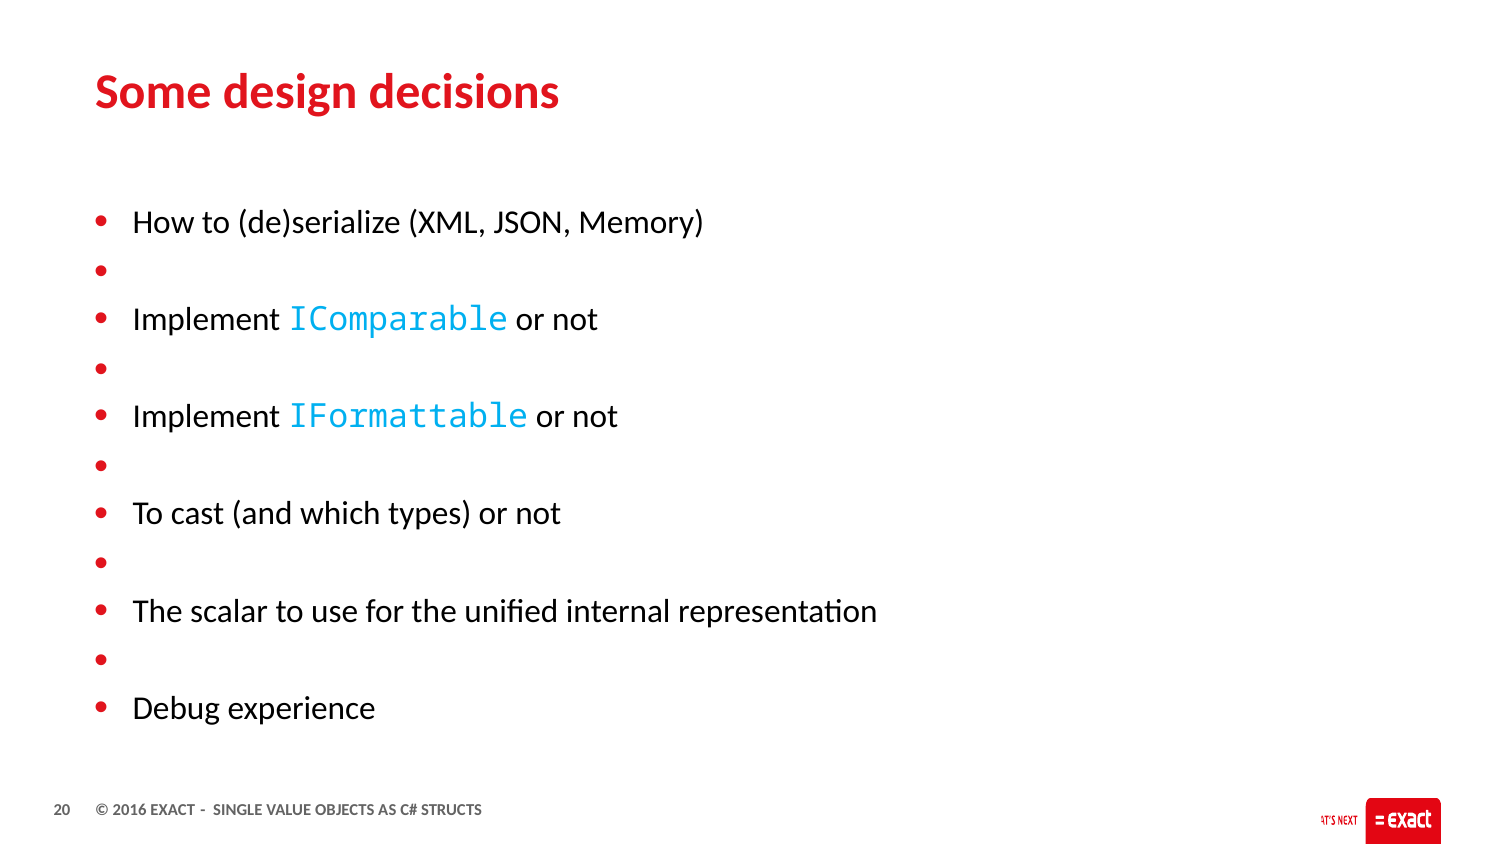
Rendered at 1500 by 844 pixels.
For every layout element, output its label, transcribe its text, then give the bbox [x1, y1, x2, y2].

list How to (de)serialize (XML, JSON, Memory) Implement IComparable or not Implement IFormattable or not To cast (and which types) or not The scalar to use for the unified internal representation Debug experience [79, 196, 1421, 754]
text_box - Single Value Objects as C# structs [185, 786, 826, 832]
title Some design decisions [79, 62, 1421, 128]
text_box [38, 786, 96, 832]
